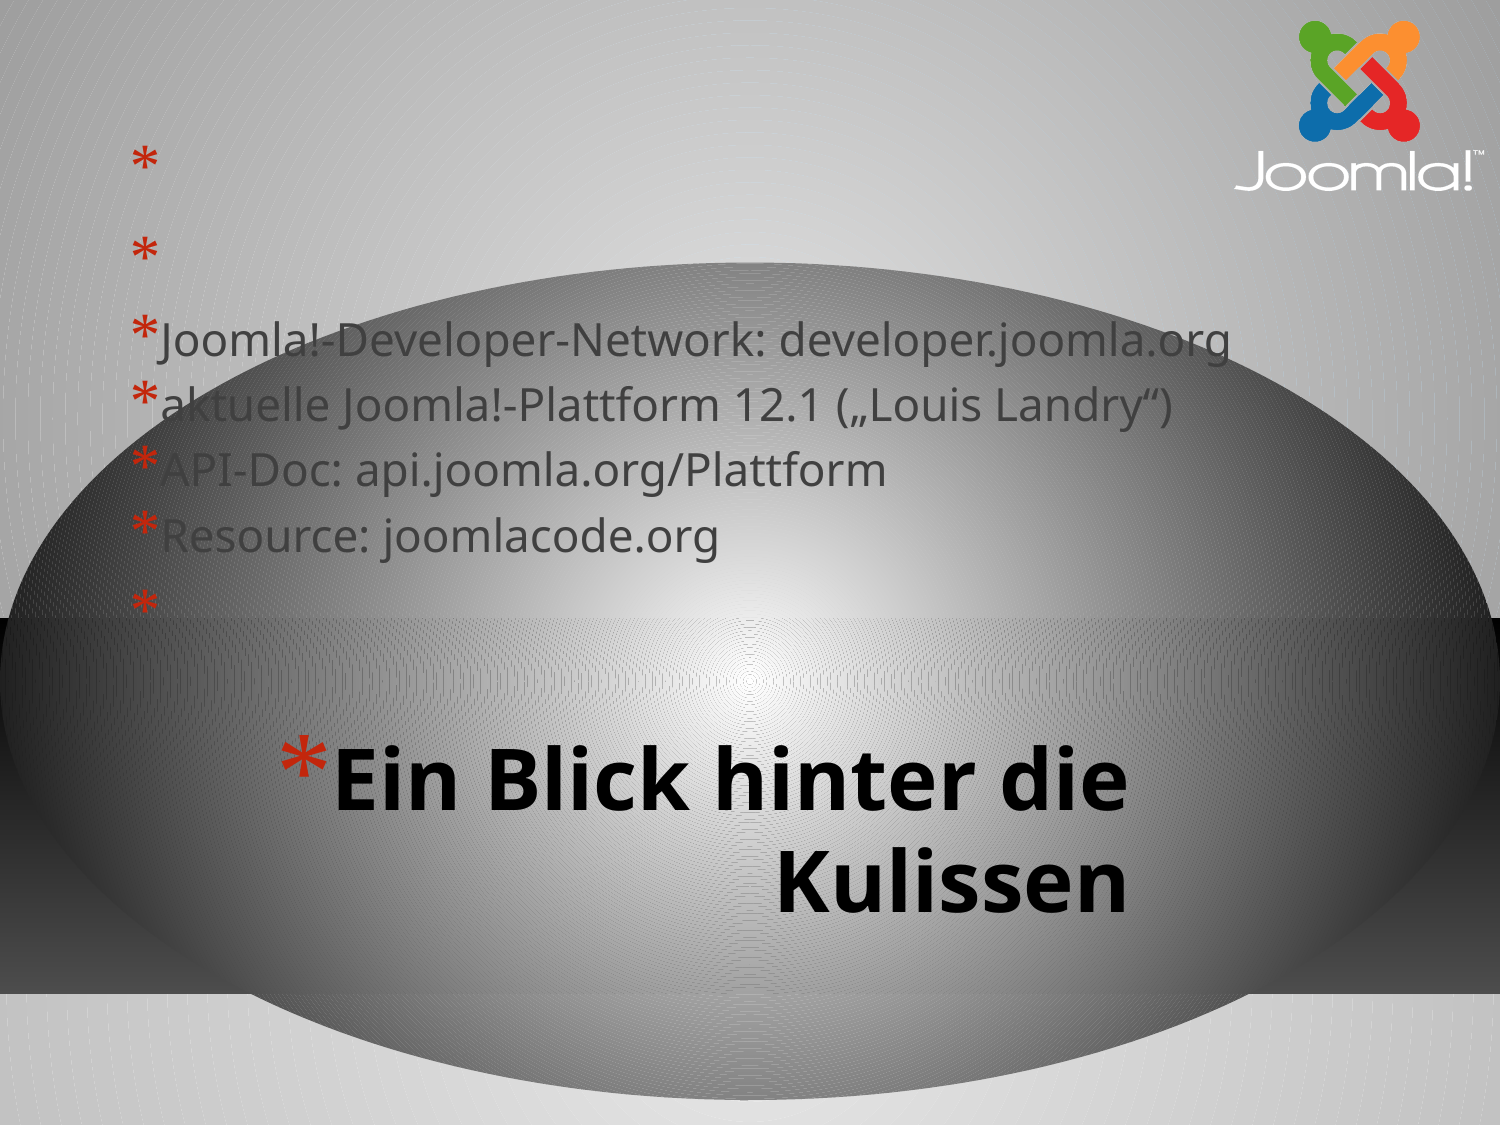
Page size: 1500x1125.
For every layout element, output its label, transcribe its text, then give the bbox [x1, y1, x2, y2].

title Ein Blick hinter die Kulissen [159, 717, 1363, 905]
list Joomla!-Developer-Network: developer.joomla.org aktuelle Joomla!-Plattform 12.1 („Louis Landry“) API-Doc: api.joomla.org/Plattform Resource: joomlacode.org [100, 120, 1306, 691]
